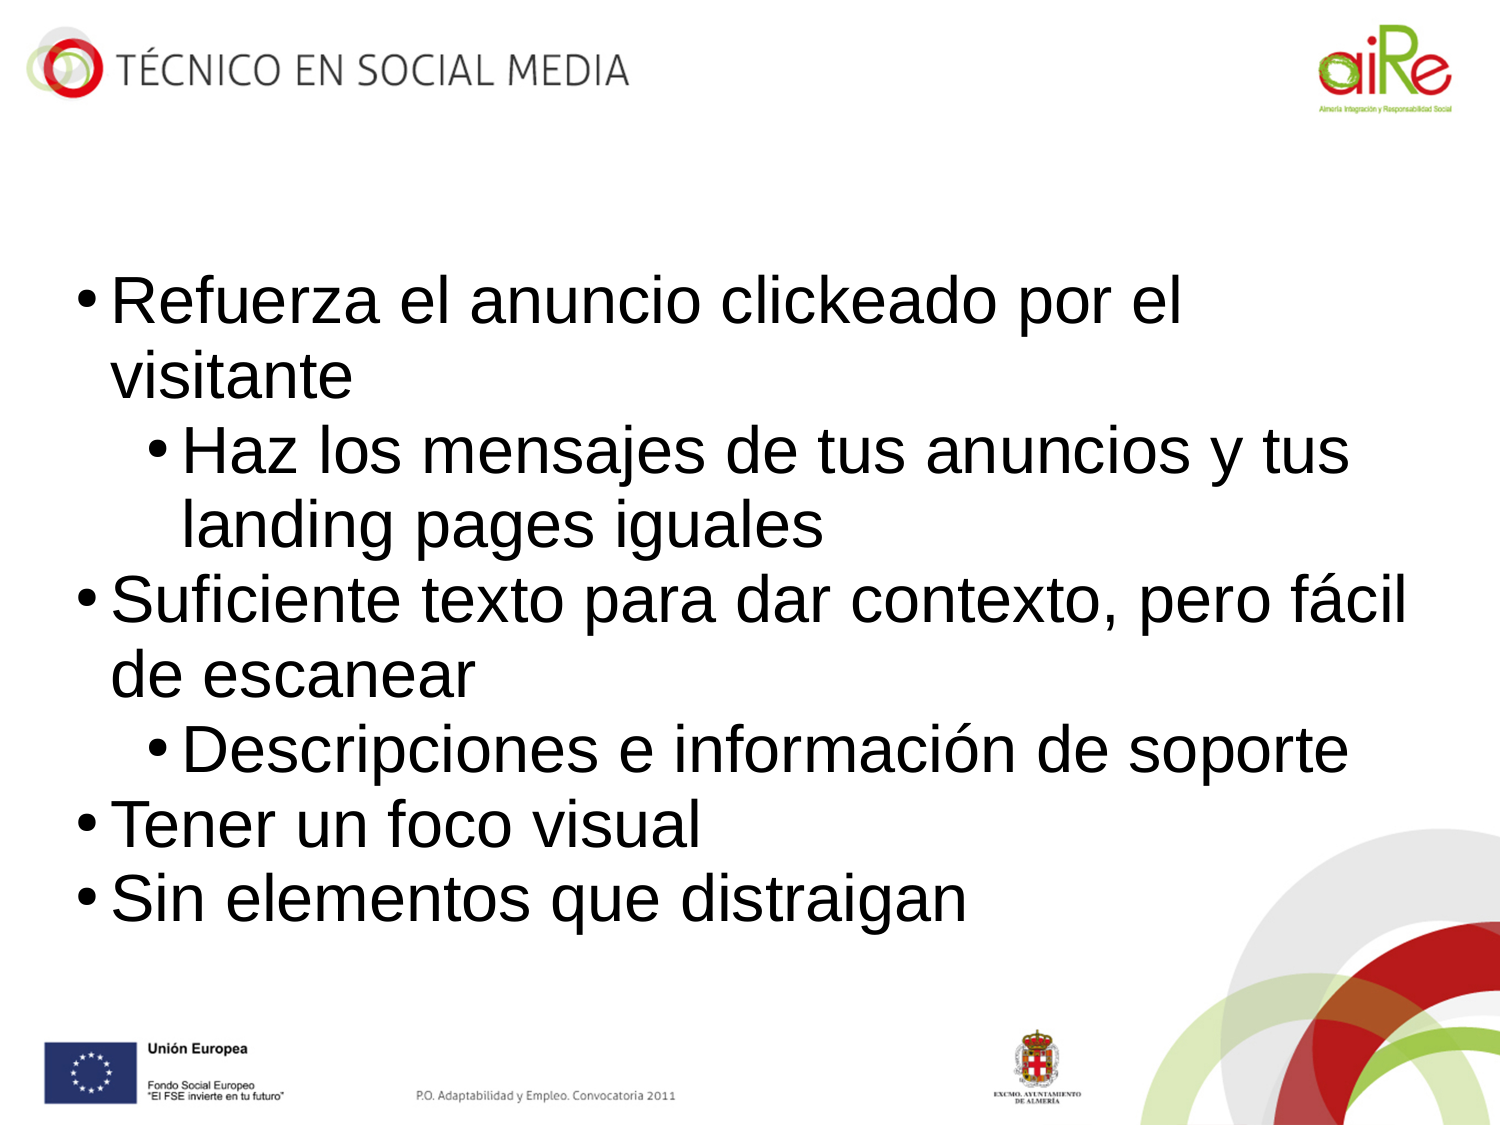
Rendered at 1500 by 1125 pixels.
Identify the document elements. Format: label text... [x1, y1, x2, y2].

picture [0, 0, 1500, 1125]
subtitle Refuerza el anuncio clickeado por el visitante Haz los mensajes de tus anuncios y tus landing pages iguales Suficiente texto para dar contexto, pero fácil de escanear Descripciones e información de soporte Tener un foco visual Sin elementos que distraigan [75, 263, 1425, 937]
